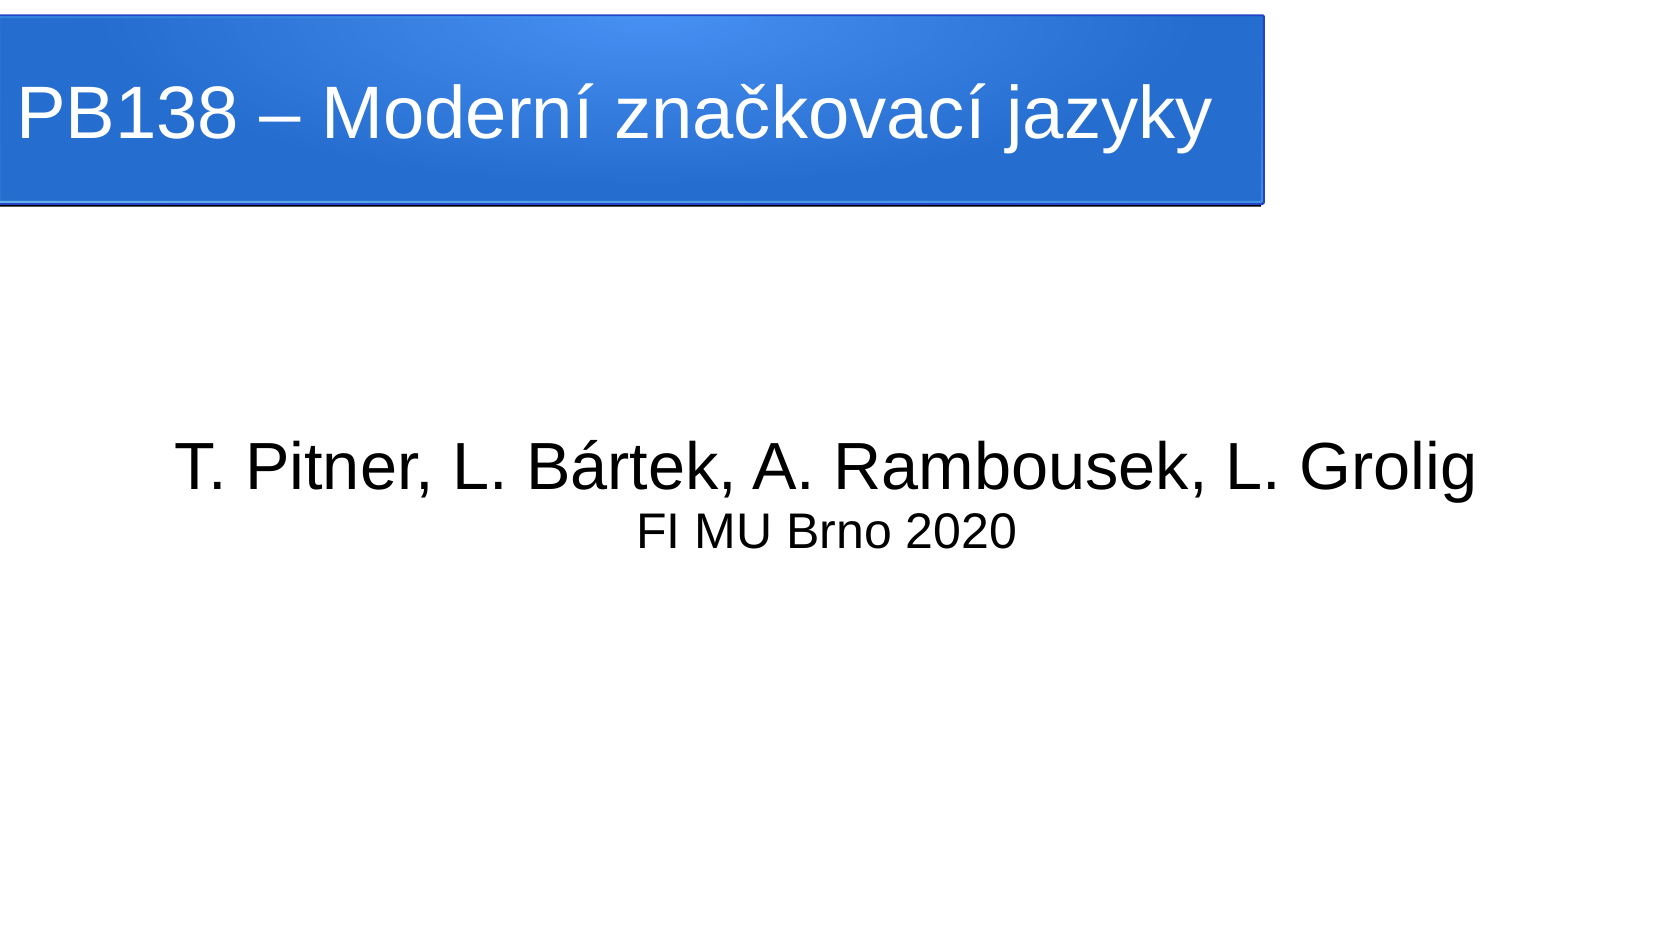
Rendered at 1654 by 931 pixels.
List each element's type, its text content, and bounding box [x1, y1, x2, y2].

subtitle T. Pitner, L. Bártek, A. Rambousek, L. Grolig FI MU Brno 2020 [82, 224, 1571, 764]
title PB138 – Moderní značkovací jazyky [16, 30, 1239, 197]
